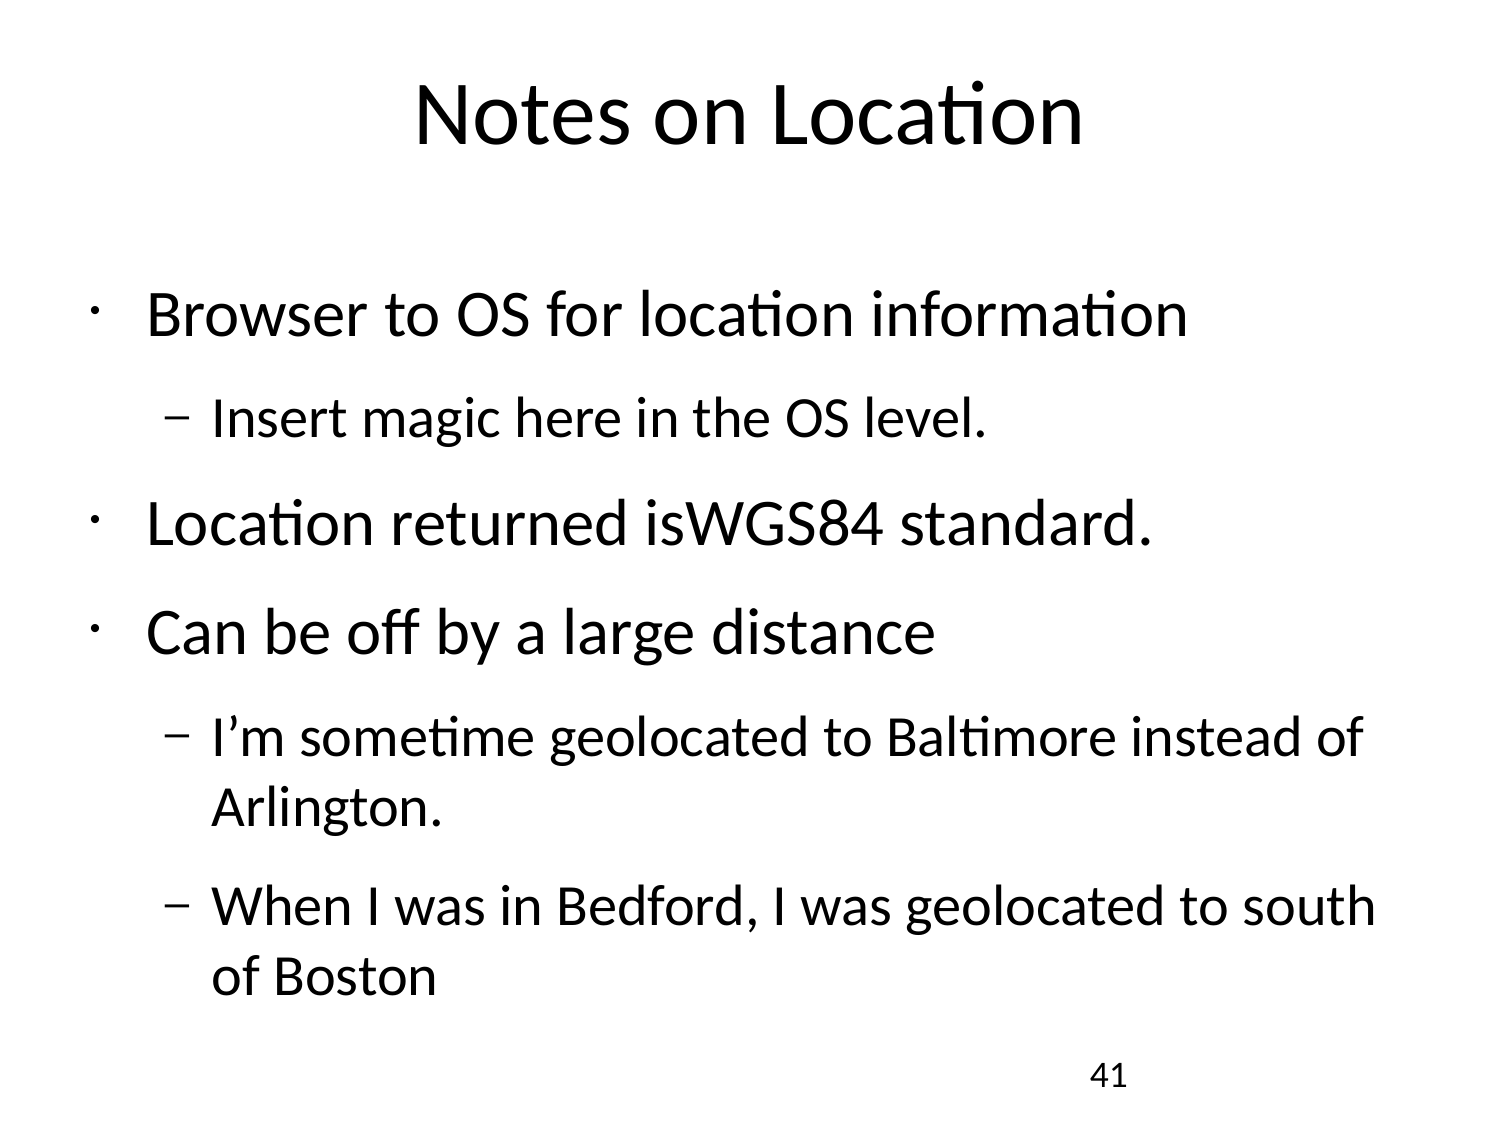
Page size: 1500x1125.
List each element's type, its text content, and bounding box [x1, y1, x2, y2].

list Browser to OS for location information Insert magic here in the OS level. Location returned isWGS84 standard. Can be off by a large distance I’m sometime geolocated to Baltimore instead of Arlington. When I was in Bedford, I was geolocated to south of Boston [75, 262, 1425, 1005]
slide_number <number> [1074, 1042, 1425, 1103]
title Notes on Location [75, 45, 1425, 233]
